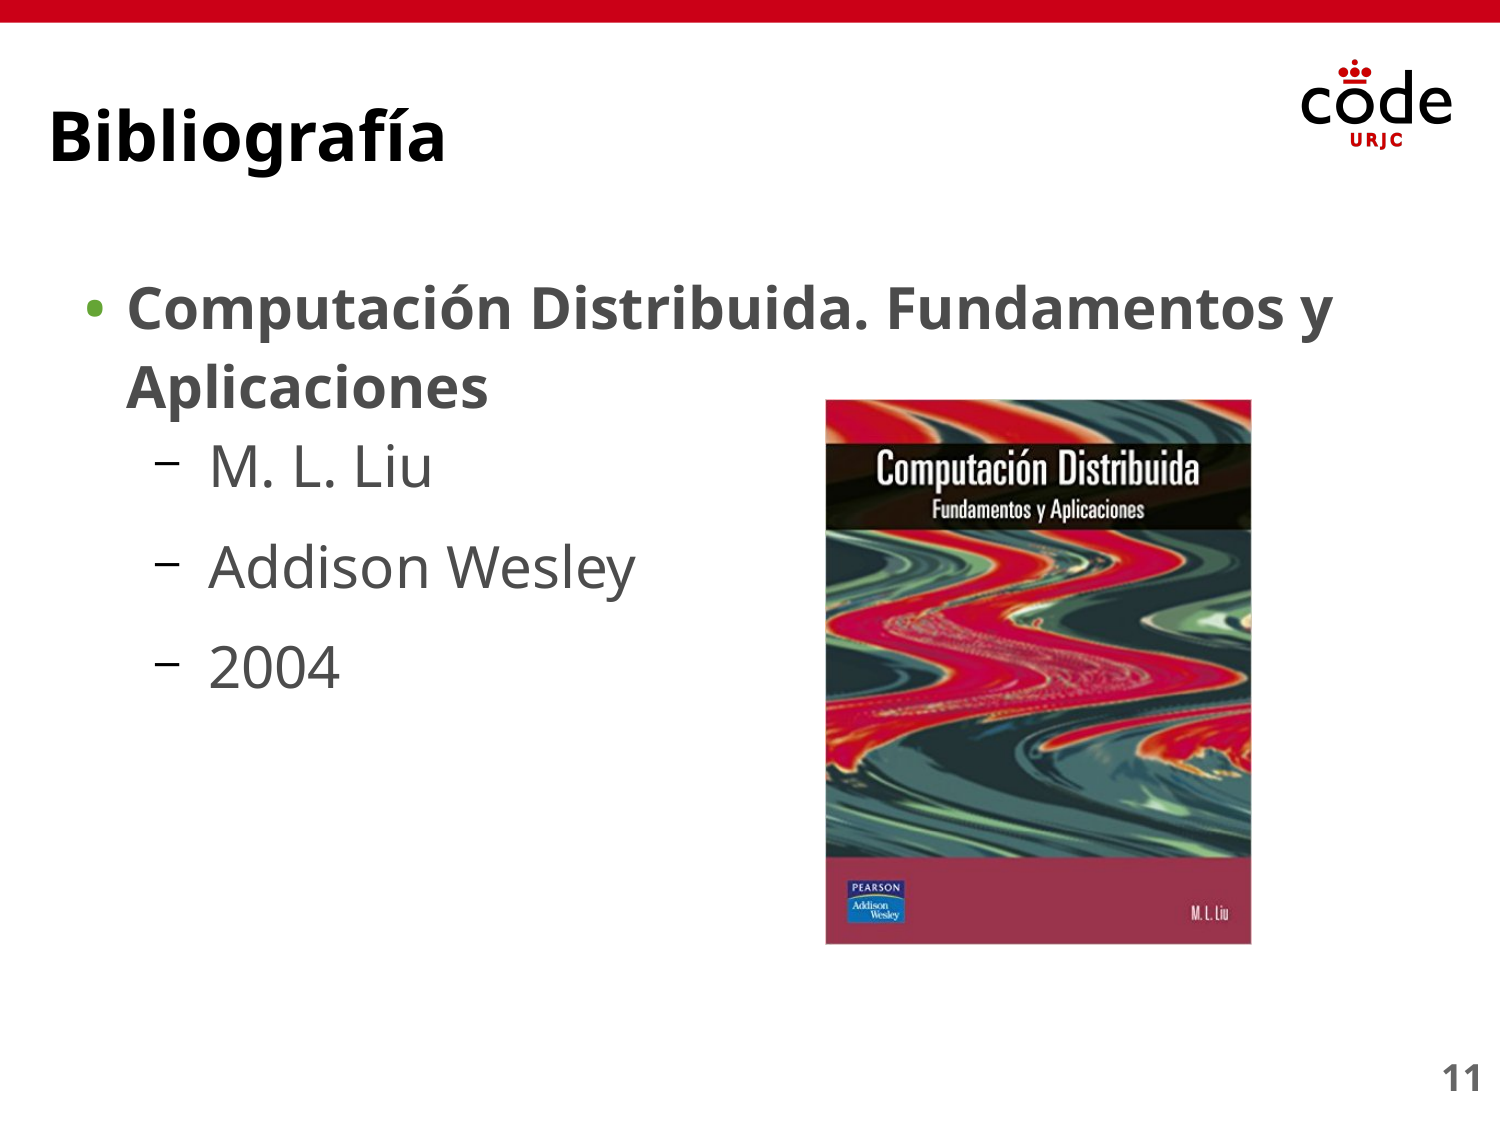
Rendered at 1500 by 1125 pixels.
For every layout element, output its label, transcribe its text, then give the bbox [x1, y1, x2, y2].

picture [825, 399, 1252, 946]
title Bibliografía [32, 79, 1383, 189]
list Computación Distribuida. Fundamentos y Aplicaciones M. L. Liu Addison Wesley 2004 [51, 259, 1436, 1013]
picture [1284, 50, 1468, 161]
